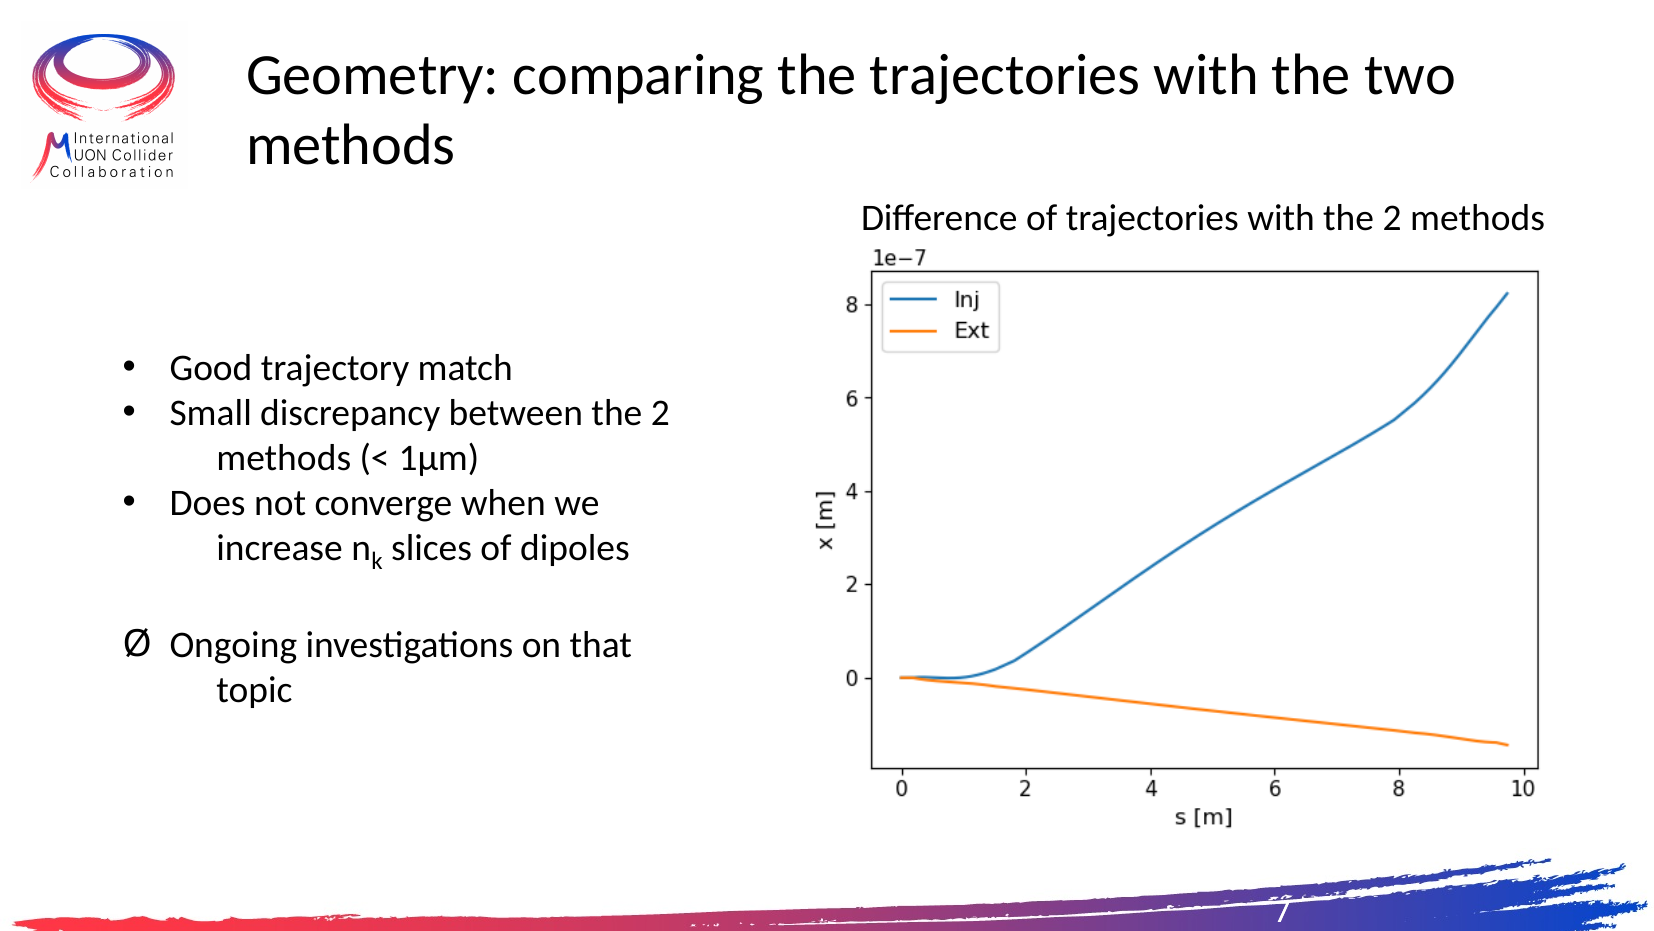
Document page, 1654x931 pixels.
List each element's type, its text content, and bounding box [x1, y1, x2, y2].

text_box Geometry: comparing the trajectories with the two methods [231, 28, 1507, 185]
picture [804, 236, 1551, 842]
text_box [1273, 893, 1480, 924]
text_box Difference of trajectories with the 2 methods [846, 184, 1570, 246]
text_box Good trajectory match Small discrepancy between the 2 methods (< 1µm) Does not converge when we increase nk slices of dipoles Ongoing investigations on that topic [107, 335, 689, 715]
